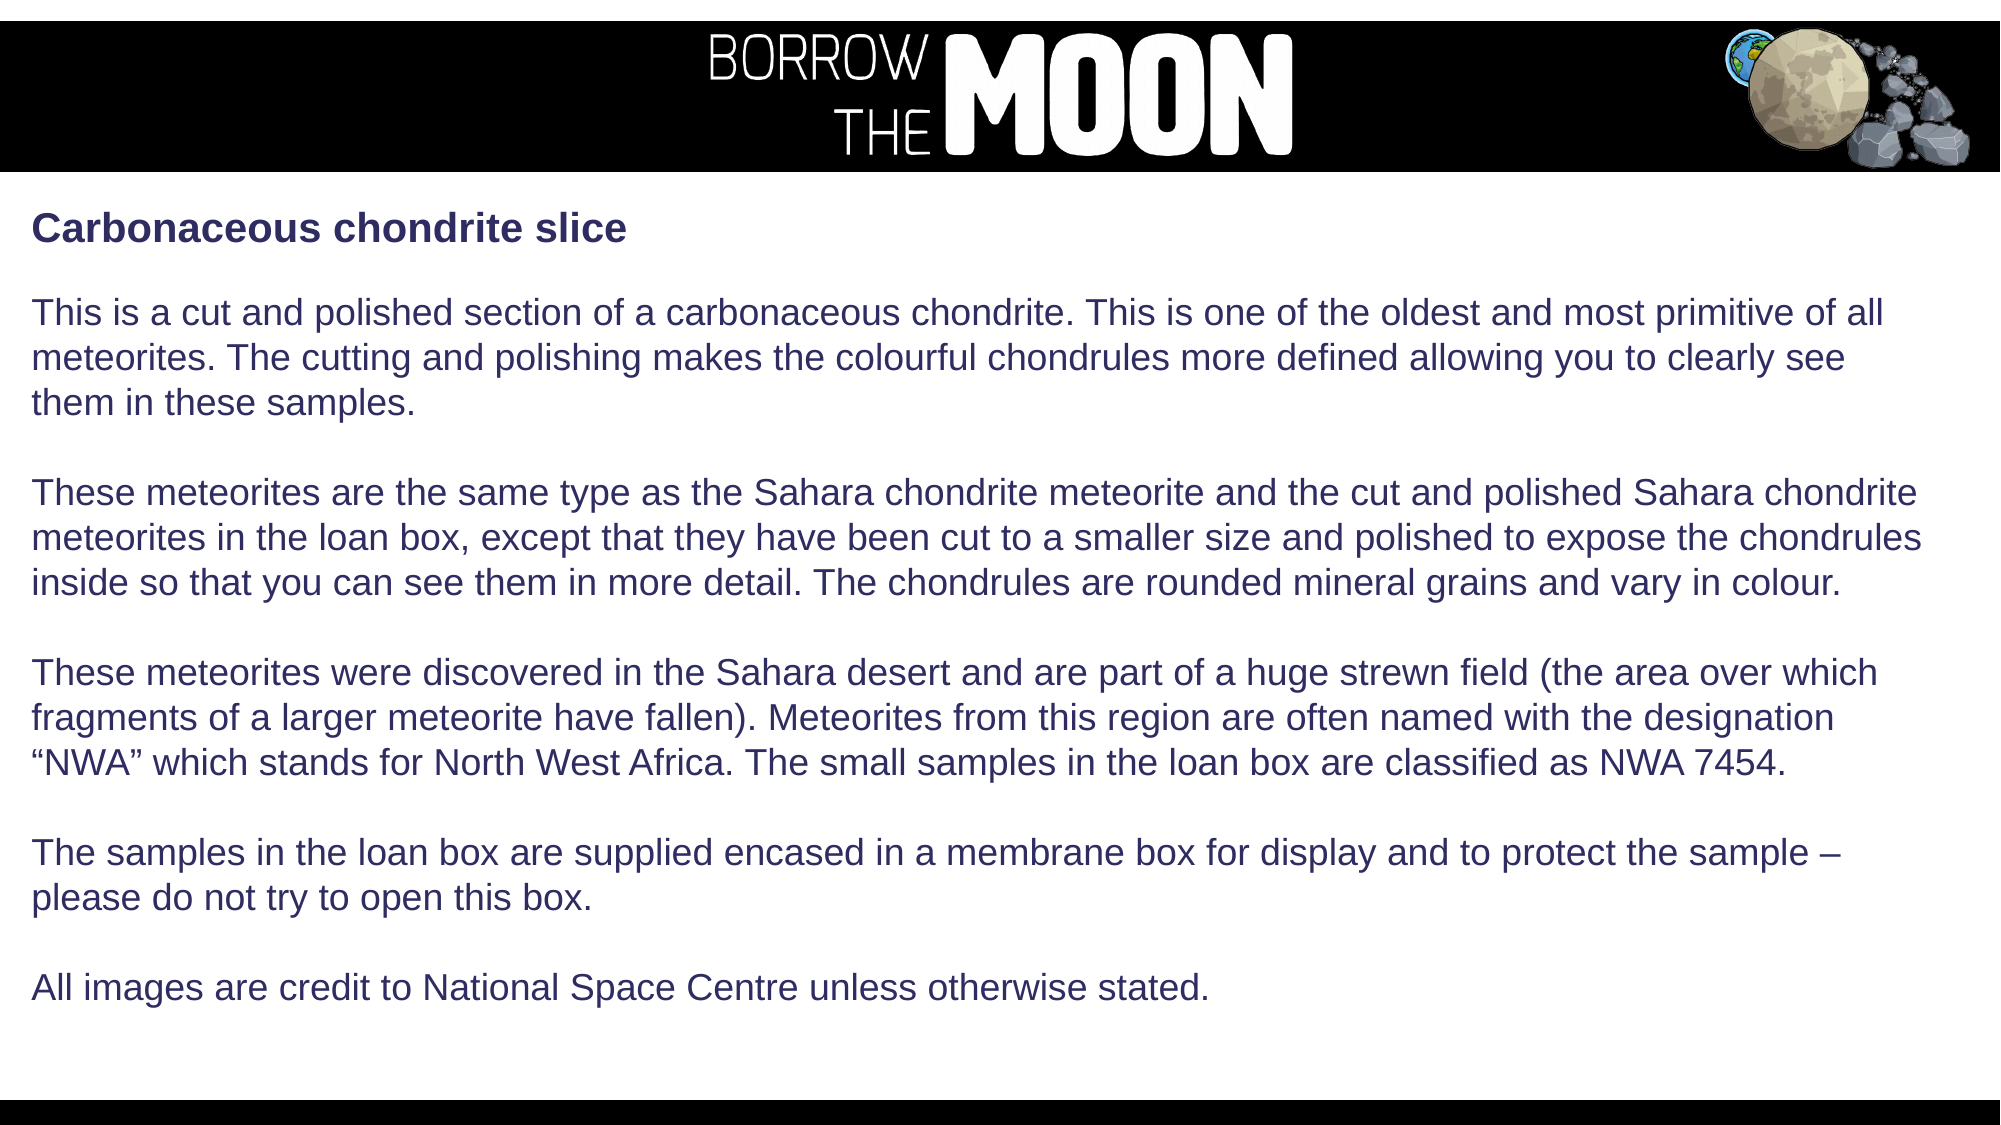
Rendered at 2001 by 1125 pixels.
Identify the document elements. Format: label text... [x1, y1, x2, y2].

text_box Carbonaceous chondrite slice This is a cut and polished section of a carbonaceous chondrite. This is one of the oldest and most primitive of all meteorites. The cutting and polishing makes the colourful chondrules more defined allowing you to clearly see them in these samples. These meteorites are the same type as the Sahara chondrite meteorite and the cut and polished Sahara chondrite meteorites in the loan box, except that they have been cut to a smaller size and polished to expose the chondrules inside so that you can see them in more detail. The chondrules are rounded mineral grains and vary in colour. These meteorites were discovered in the Sahara desert and are part of a huge strewn field (the area over which fragments of a larger meteorite have fallen). Meteorites from this region are often named with the designation “NWA” which stands for North West Africa. The small samples in the loan box are classified as NWA 7454. The samples in the loan box are supplied encased in a membrane box for display and to protect the sample – please do not try to open this box. All images are credit to National Space Centre unless otherwise stated. [16, 193, 1944, 1024]
